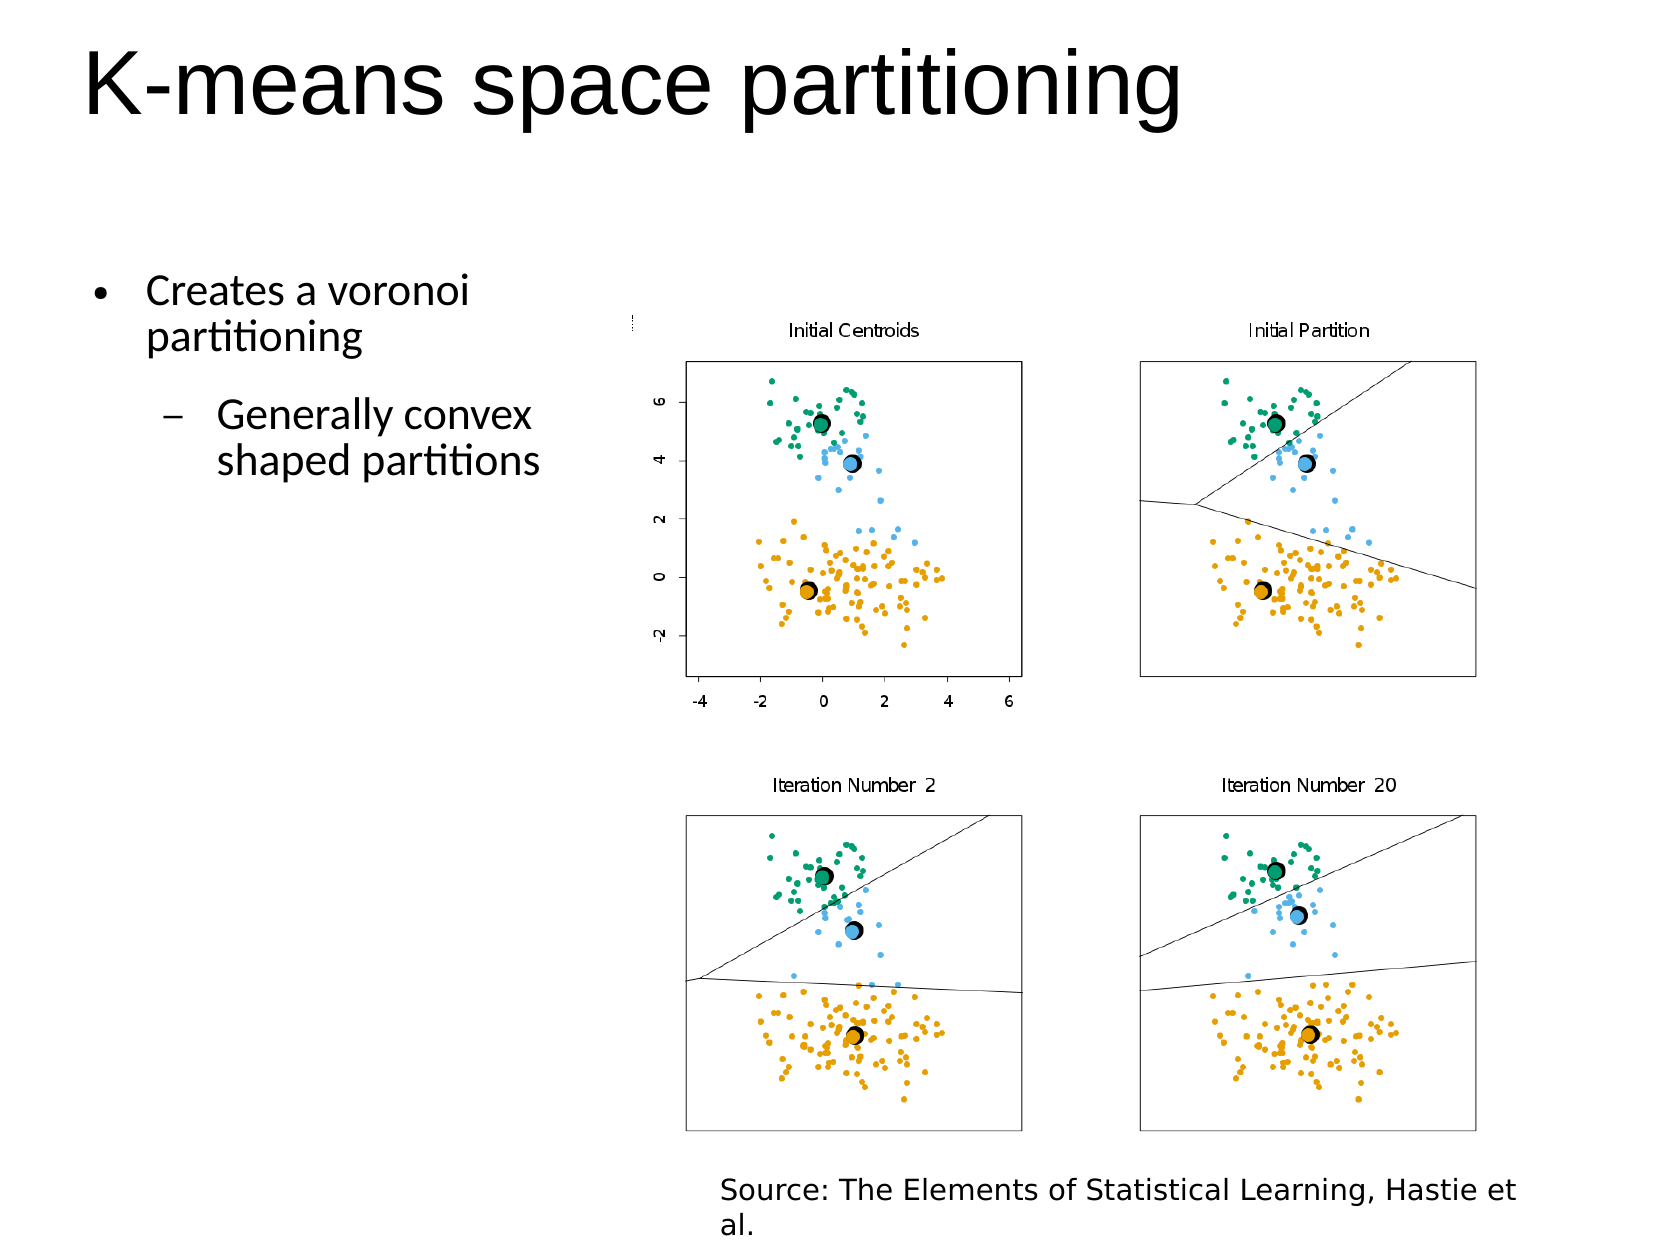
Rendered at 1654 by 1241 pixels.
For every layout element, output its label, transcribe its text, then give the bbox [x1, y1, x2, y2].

picture [632, 314, 1531, 1152]
title K-means space partitioning [82, 0, 1571, 166]
list Creates a voronoi partitioning Generally convex shaped partitions [75, 271, 646, 1201]
text_box Source: The Elements of Statistical Learning, Hastie et al. [705, 1166, 1576, 1241]
